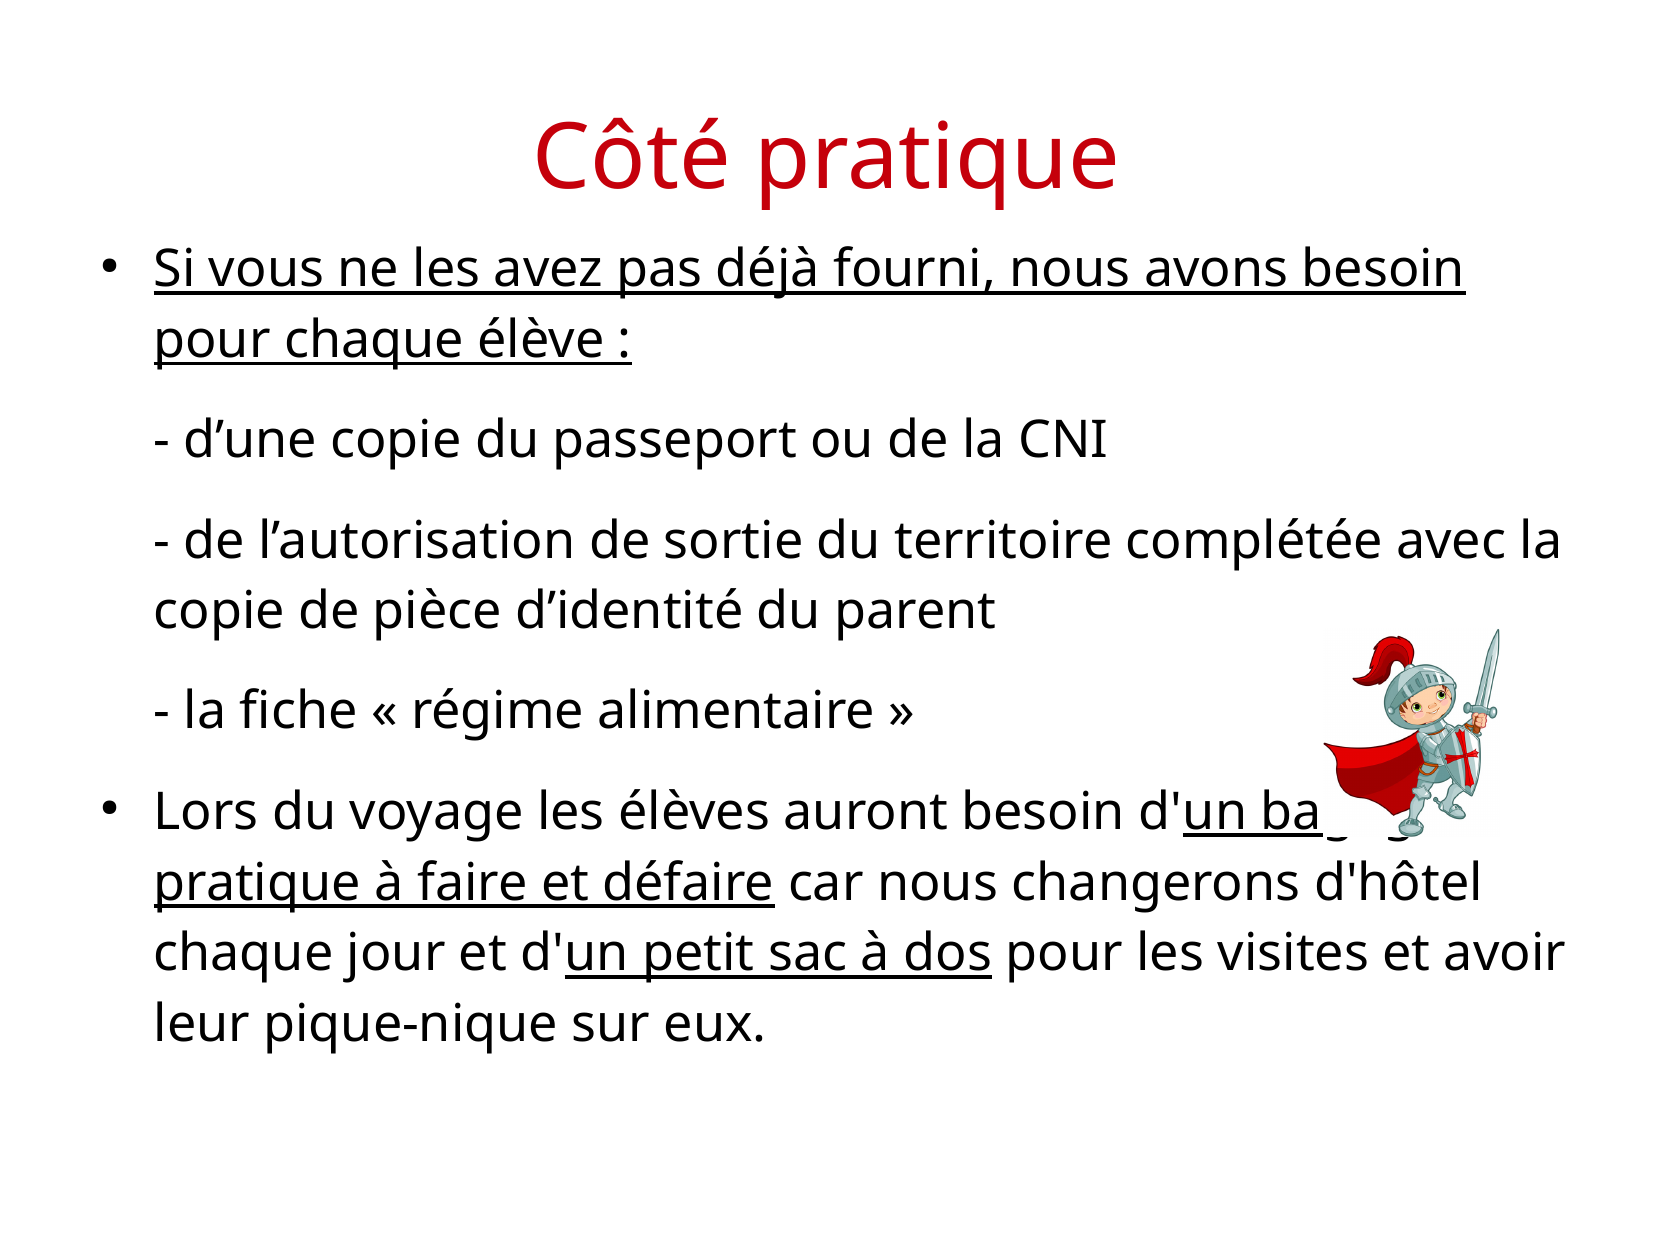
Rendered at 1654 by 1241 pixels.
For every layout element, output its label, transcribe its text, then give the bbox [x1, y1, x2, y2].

list Si vous ne les avez pas déjà fourni, nous avons besoin pour chaque élève : - d’une copie du passeport ou de la CNI - de l’autorisation de sortie du territoire complétée avec la copie de pièce d’identité du parent - la fiche « régime alimentaire » Lors du voyage les élèves auront besoin d'un bagage pratique à faire et défaire car nous changerons d'hôtel chaque jour et d'un petit sac à dos pour les visites et avoir leur pique-nique sur eux. [82, 231, 1571, 1241]
picture [1323, 628, 1500, 837]
title Côté pratique [82, 49, 1571, 231]
